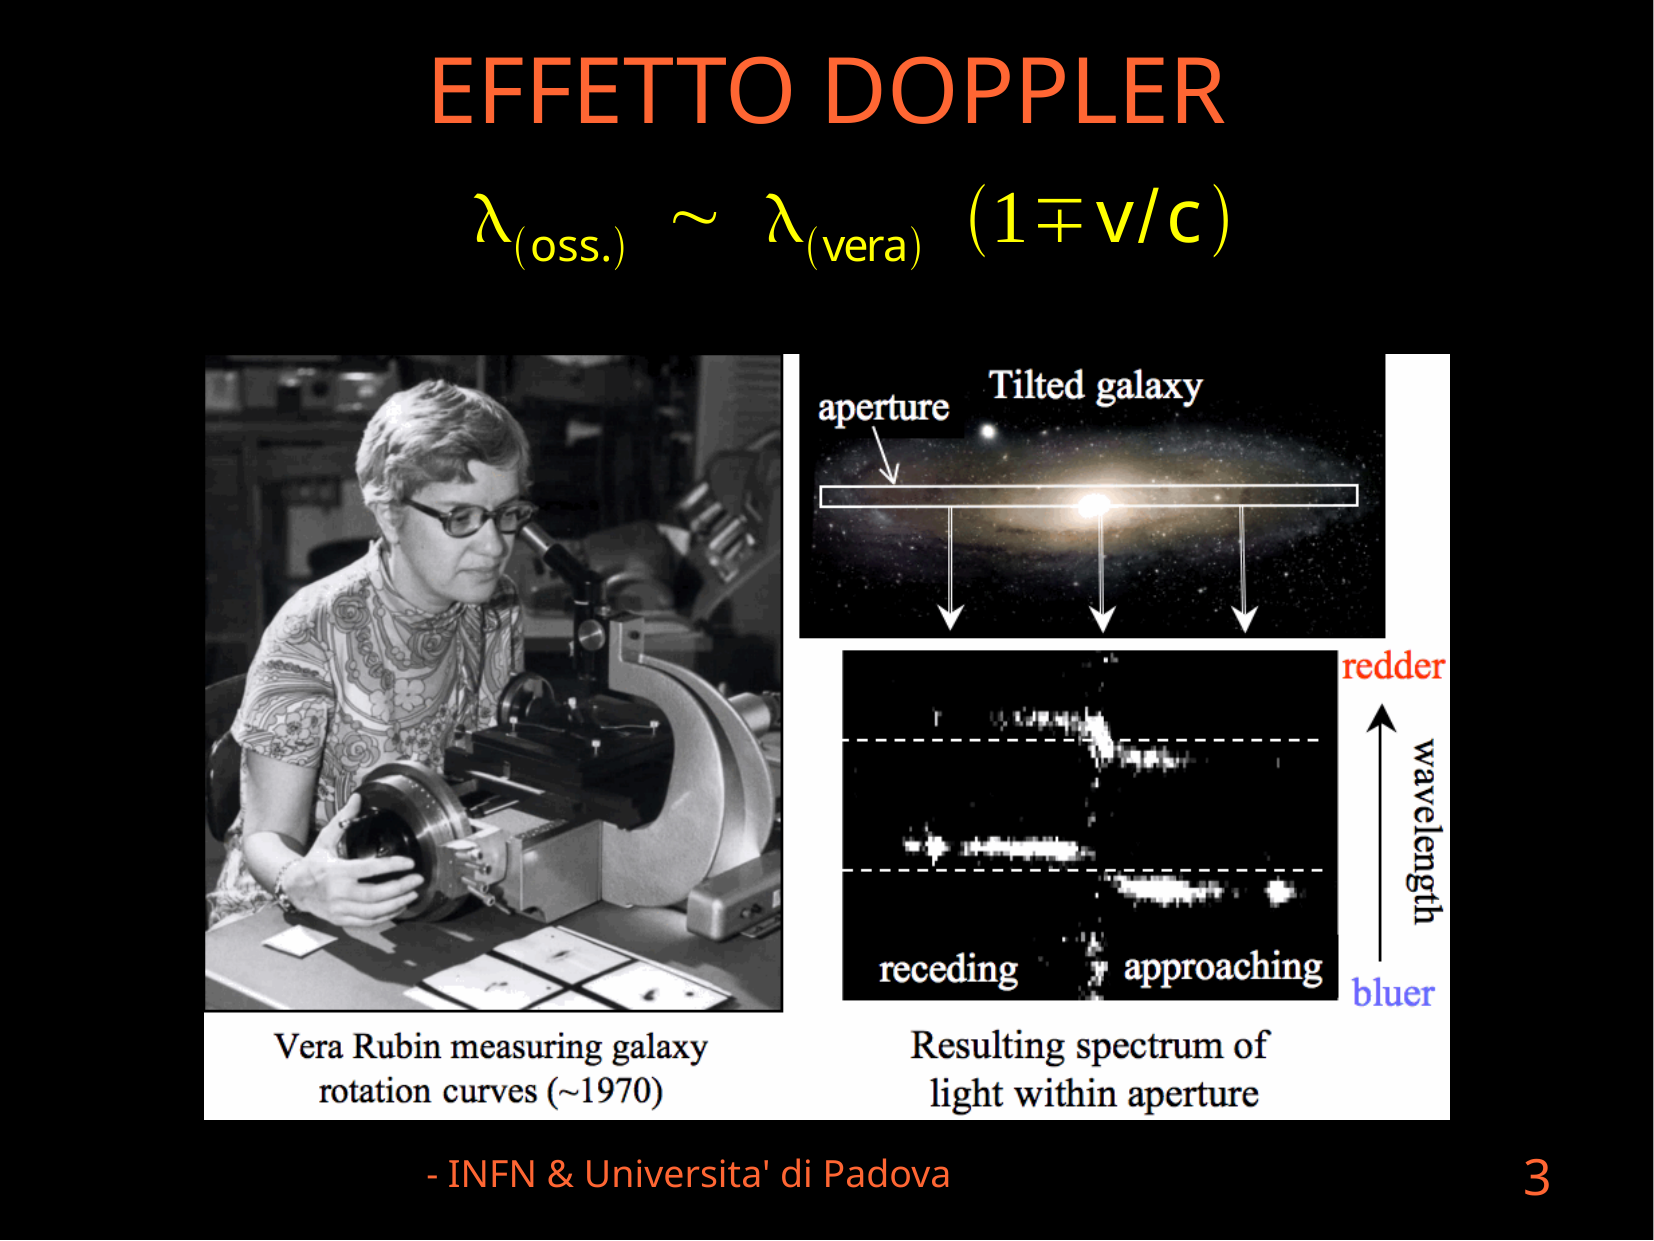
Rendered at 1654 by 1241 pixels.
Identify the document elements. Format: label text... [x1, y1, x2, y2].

chart [464, 171, 1240, 289]
title EFFETTO DOPPLER [82, 19, 1571, 157]
picture [204, 354, 1450, 1120]
